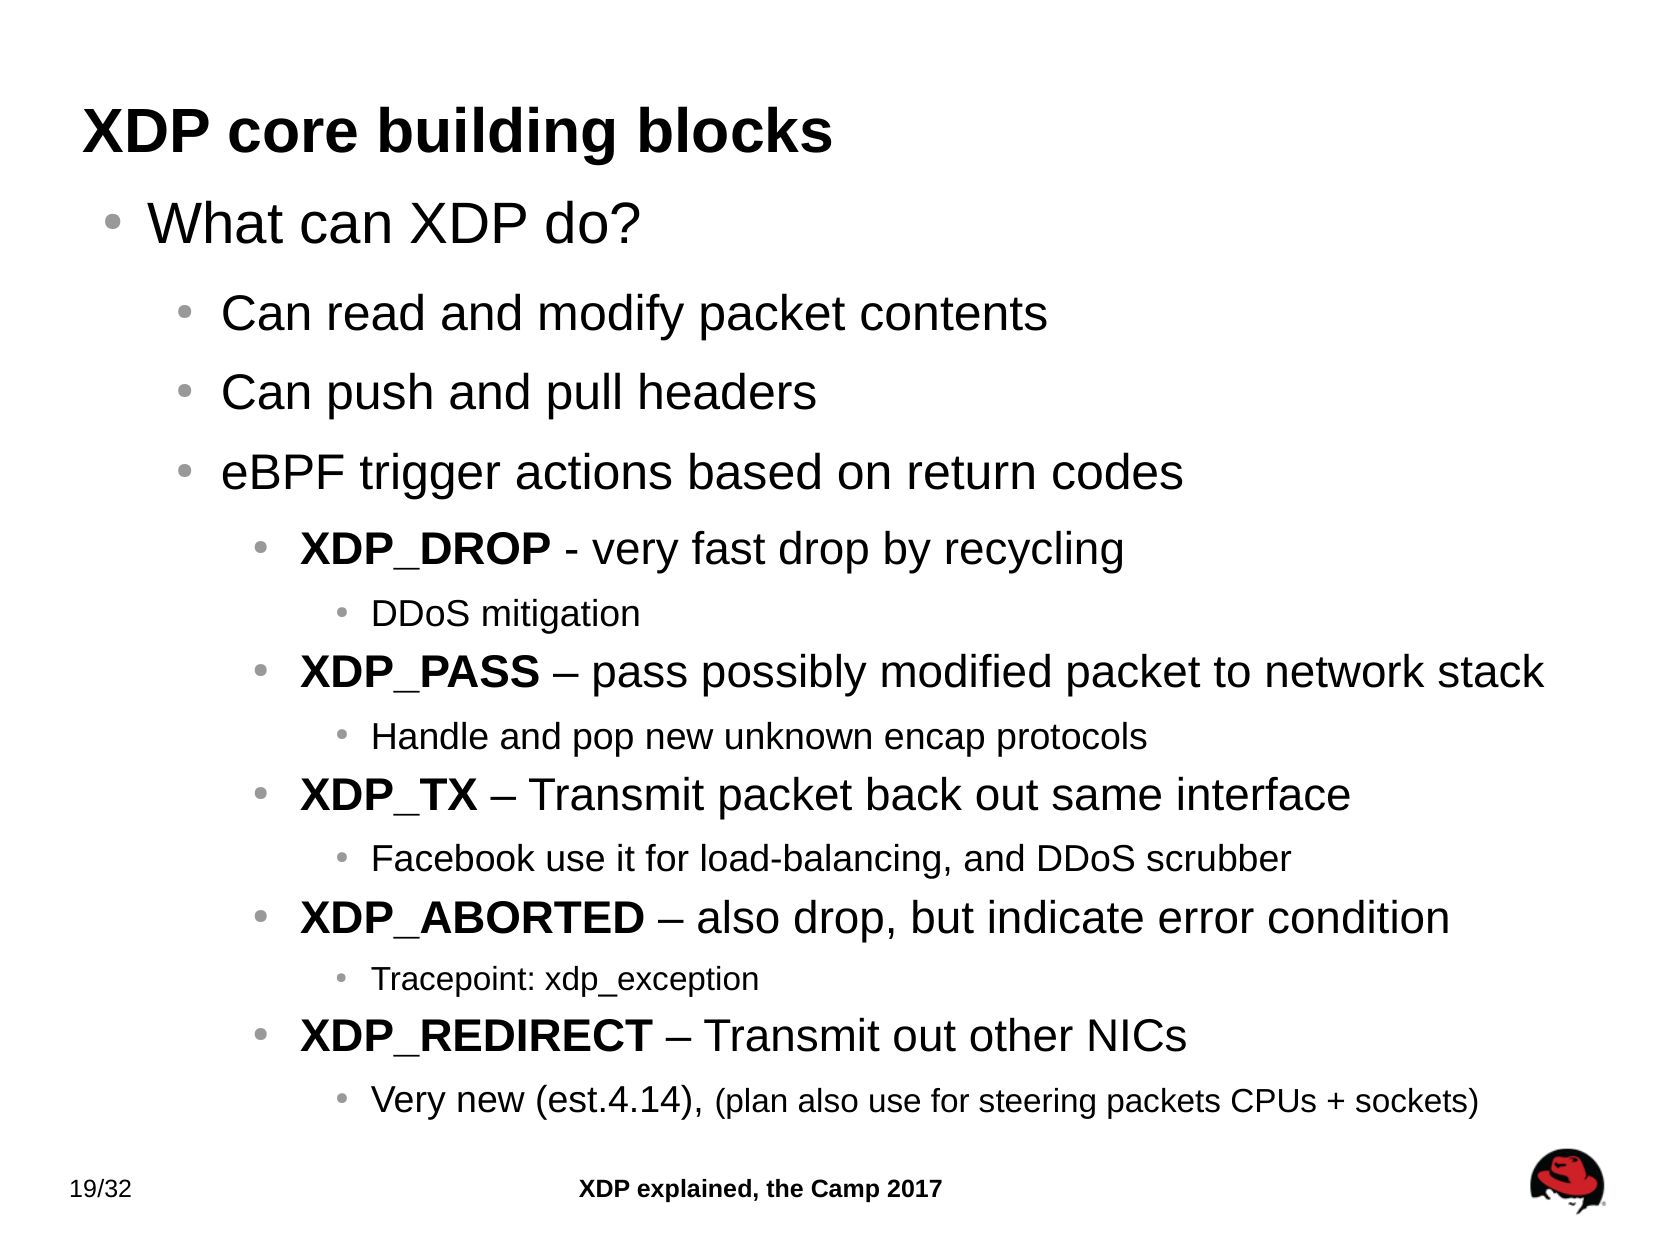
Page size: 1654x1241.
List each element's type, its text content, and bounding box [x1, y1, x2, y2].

picture [1529, 1146, 1612, 1224]
list What can XDP do? Can read and modify packet contents Can push and pull headers eBPF trigger actions based on return codes XDP_DROP - very fast drop by recycling DDoS mitigation XDP_PASS – pass possibly modified packet to network stack Handle and pop new unknown encap protocols XDP_TX – Transmit packet back out same interface Facebook use it for load-balancing, and DDoS scrubber XDP_ABORTED – also drop, but indicate error condition Tracepoint: xdp_exception XDP_REDIRECT – Transmit out other NICs Very new (est.4.14), (plan also use for steering packets CPUs + sockets) [87, 190, 1576, 1121]
title XDP core building blocks [82, 37, 1571, 226]
